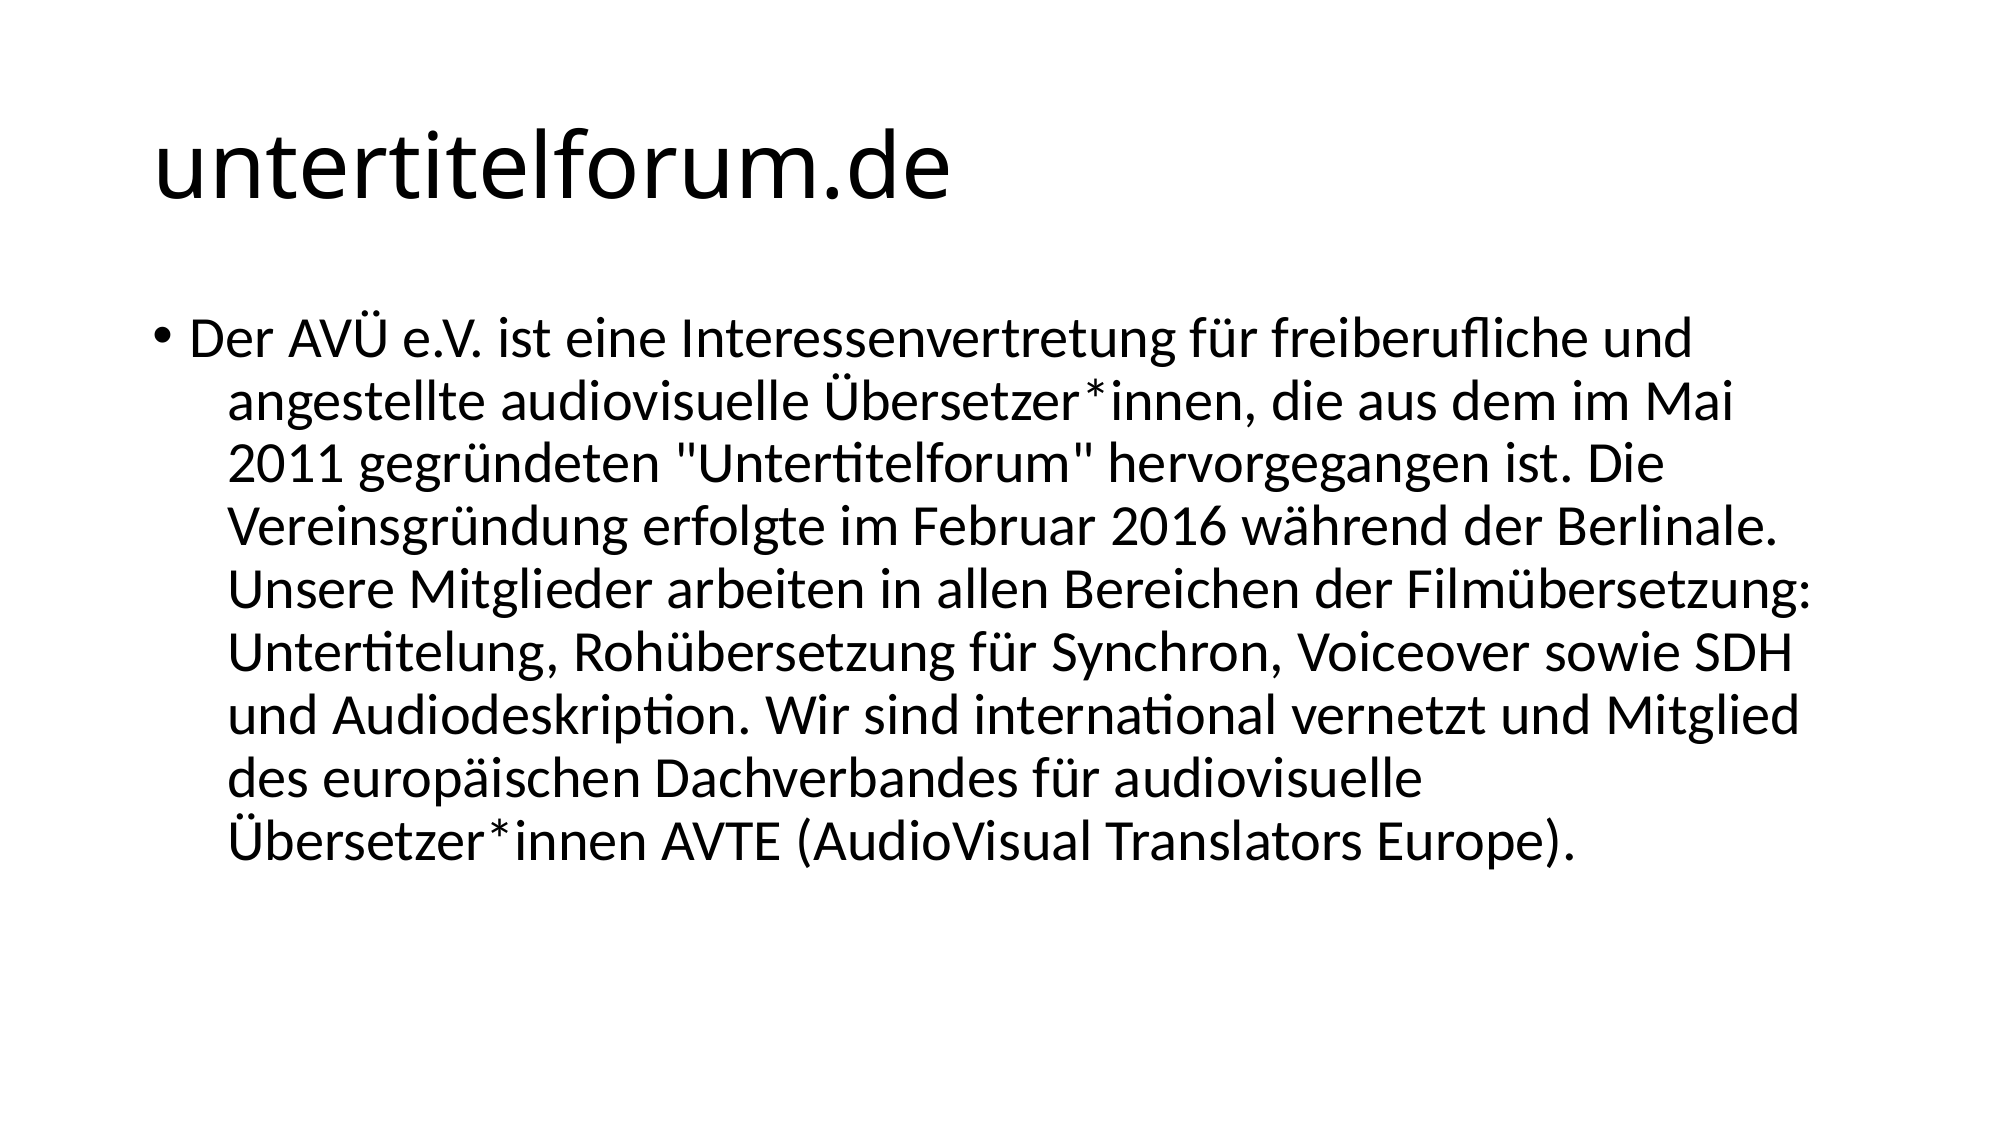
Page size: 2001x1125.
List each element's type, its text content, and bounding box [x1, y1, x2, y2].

list Der AVÜ e.V. ist eine Interessenvertretung für freiberufliche und angestellte audiovisuelle Übersetzer*innen, die aus dem im Mai 2011 gegründeten "Untertitelforum" hervorgegangen ist. Die Vereinsgründung erfolgte im Februar 2016 während der Berlinale. Unsere Mitglieder arbeiten in allen Bereichen der Filmübersetzung: Untertitelung, Rohübersetzung für Synchron, Voiceover sowie SDH und Audiodeskription. Wir sind international vernetzt und Mitglied des europäischen Dachverbandes für audiovisuelle Übersetzer*innen AVTE (AudioVisual Translators Europe). [137, 299, 1863, 1014]
title untertitelforum.de [137, 59, 1863, 278]
